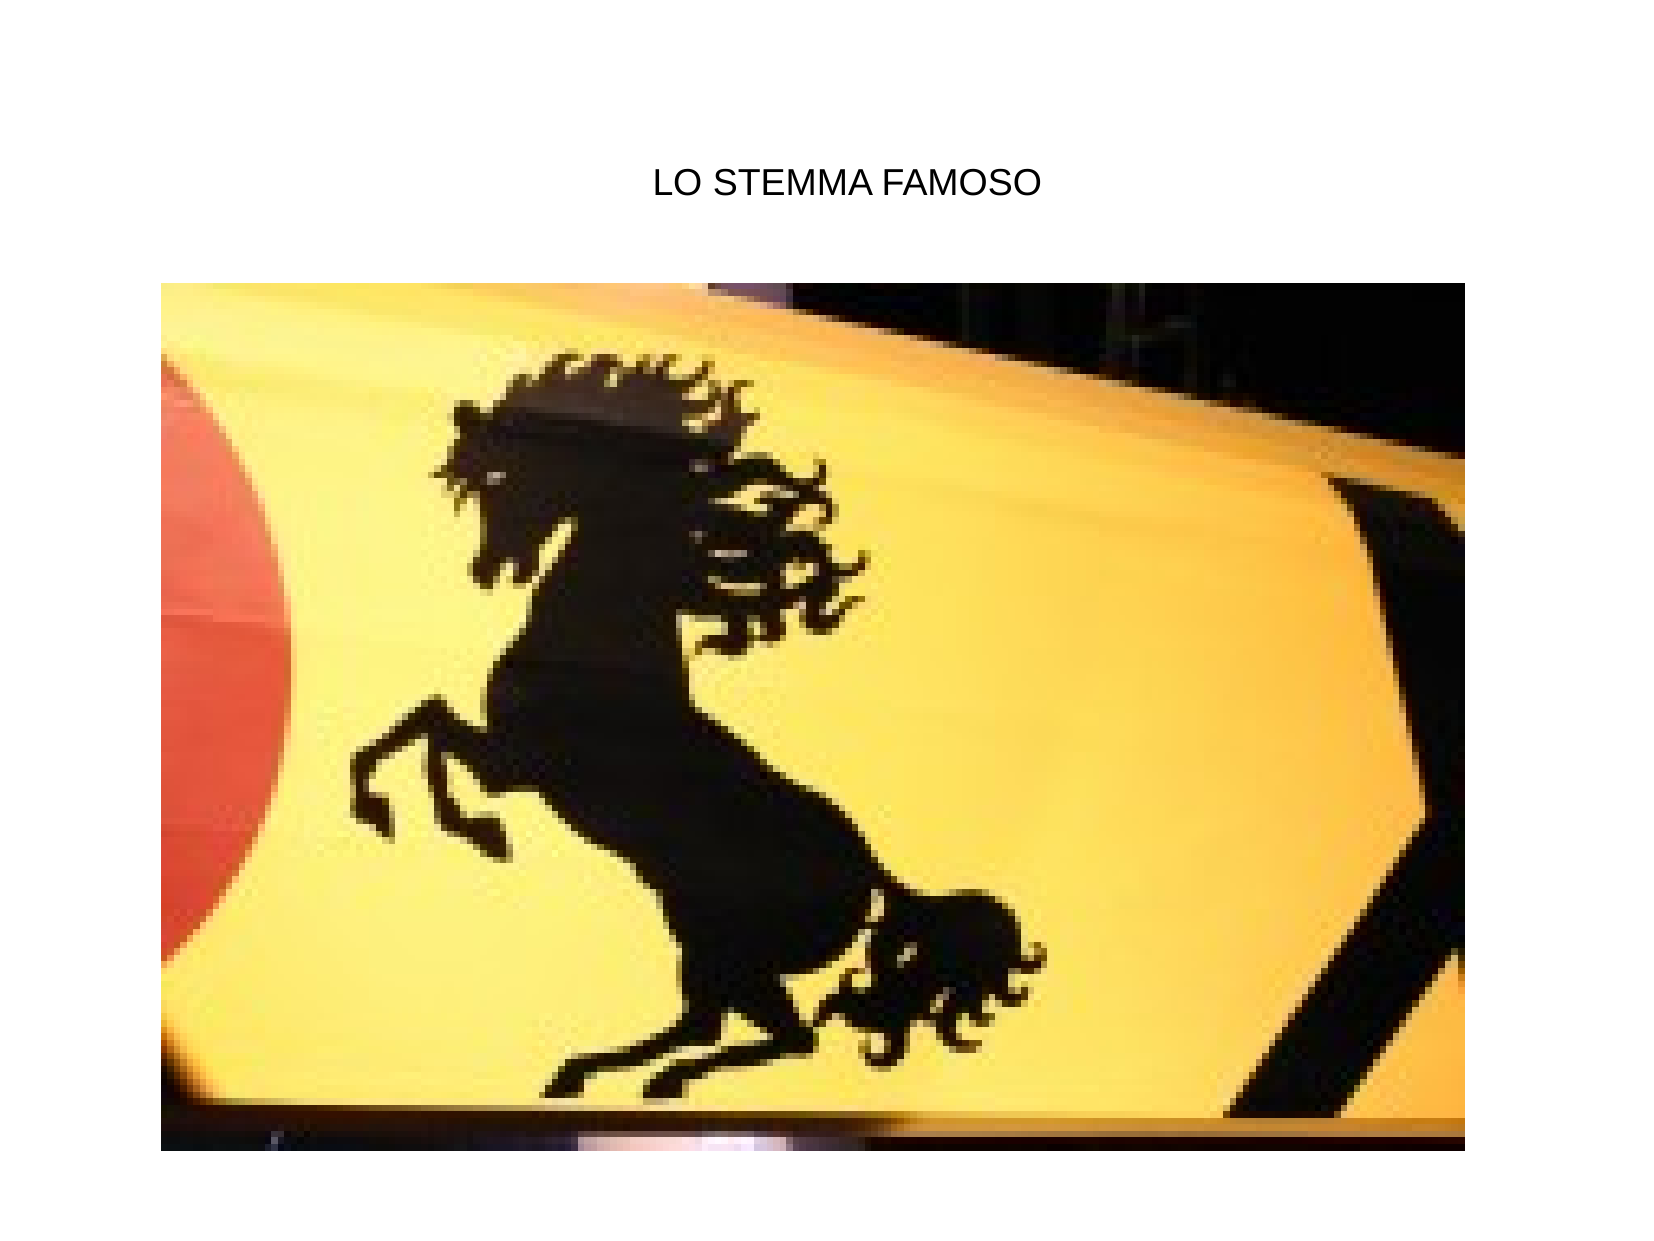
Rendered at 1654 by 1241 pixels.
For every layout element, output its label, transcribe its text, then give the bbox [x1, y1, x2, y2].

text_box LO STEMMA FAMOSO [637, 153, 1235, 211]
picture [161, 283, 1465, 1151]
